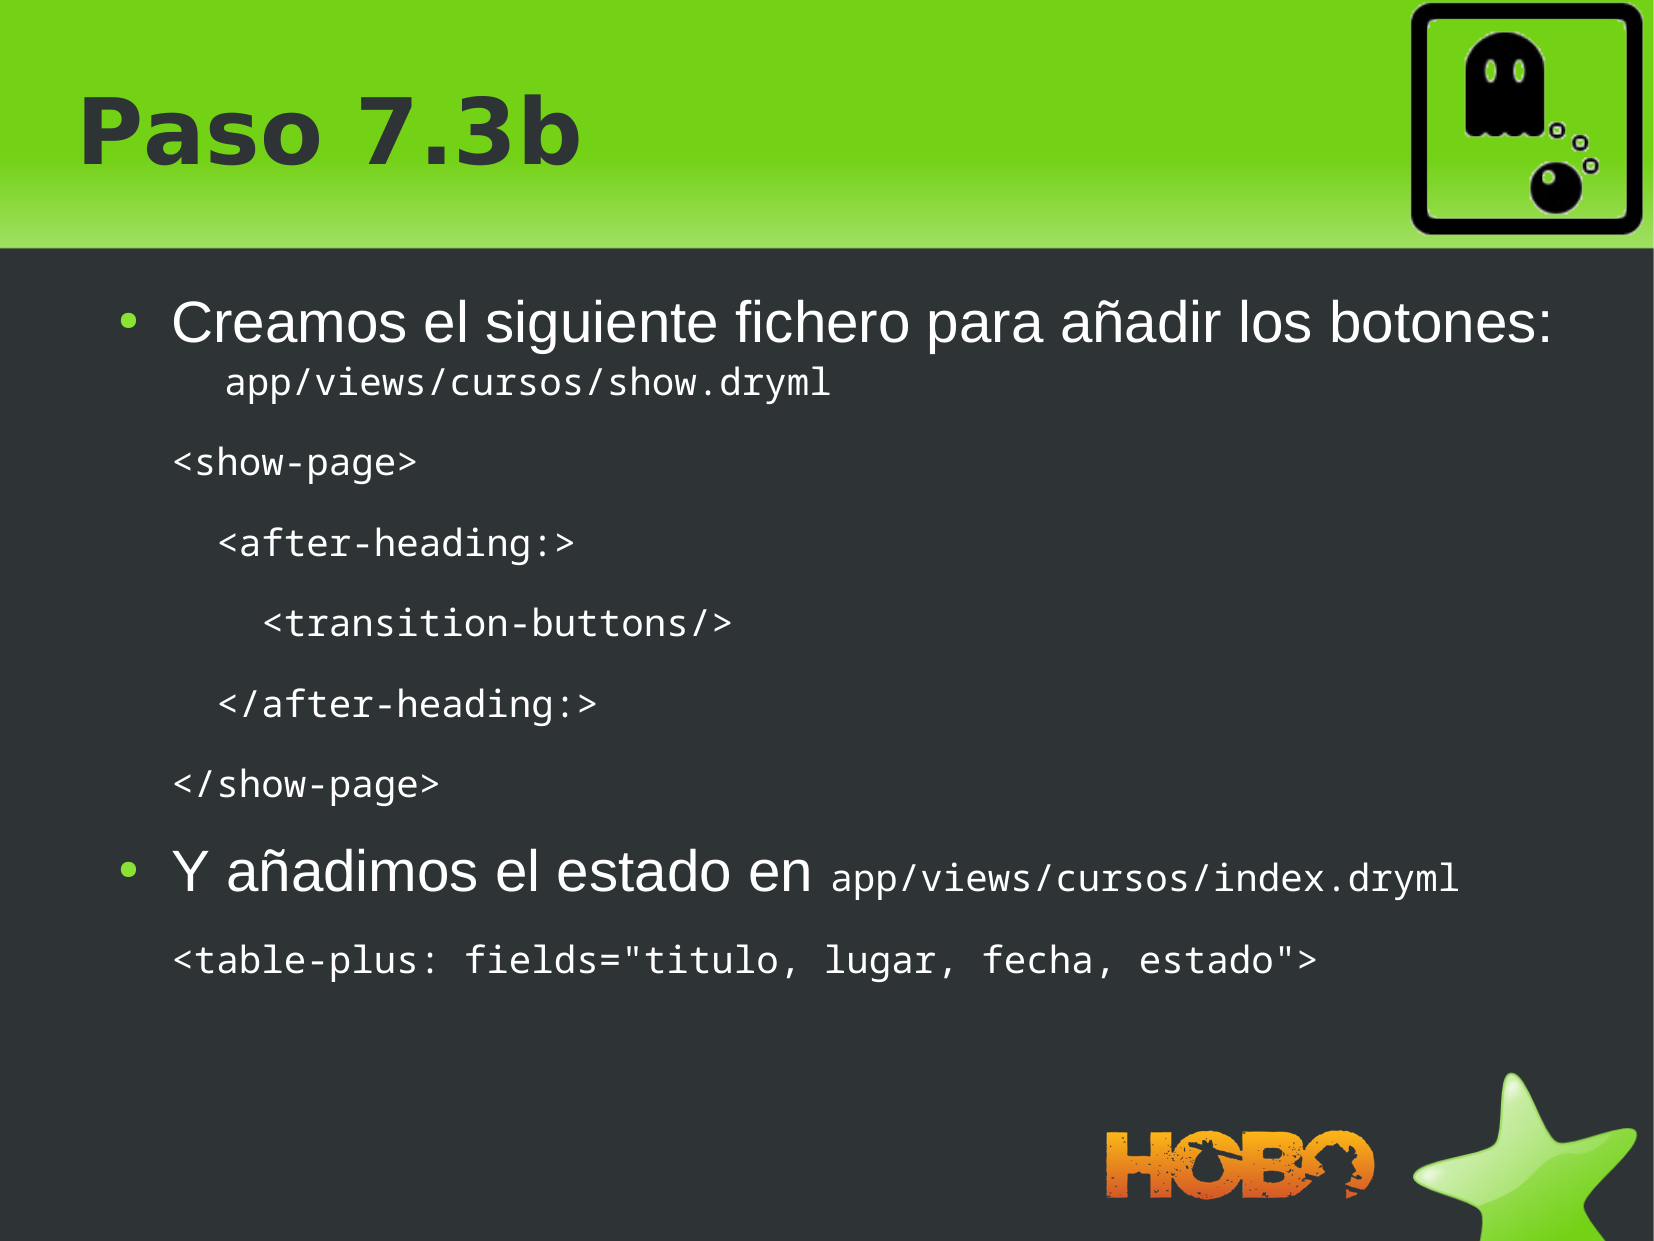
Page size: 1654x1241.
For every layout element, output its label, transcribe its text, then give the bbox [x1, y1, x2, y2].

title Paso 7.3b [76, 29, 1565, 237]
picture [0, 0, 1654, 1241]
list Creamos el siguiente fichero para añadir los botones: app/views/cursos/show.dryml <show-page> <after-heading:> <transition-buttons/> </after-heading:> </show-page> Y añadimos el estado en app/views/cursos/index.dryml <table-plus: fields="titulo, lugar, fecha, estado"> [82, 290, 1571, 1109]
